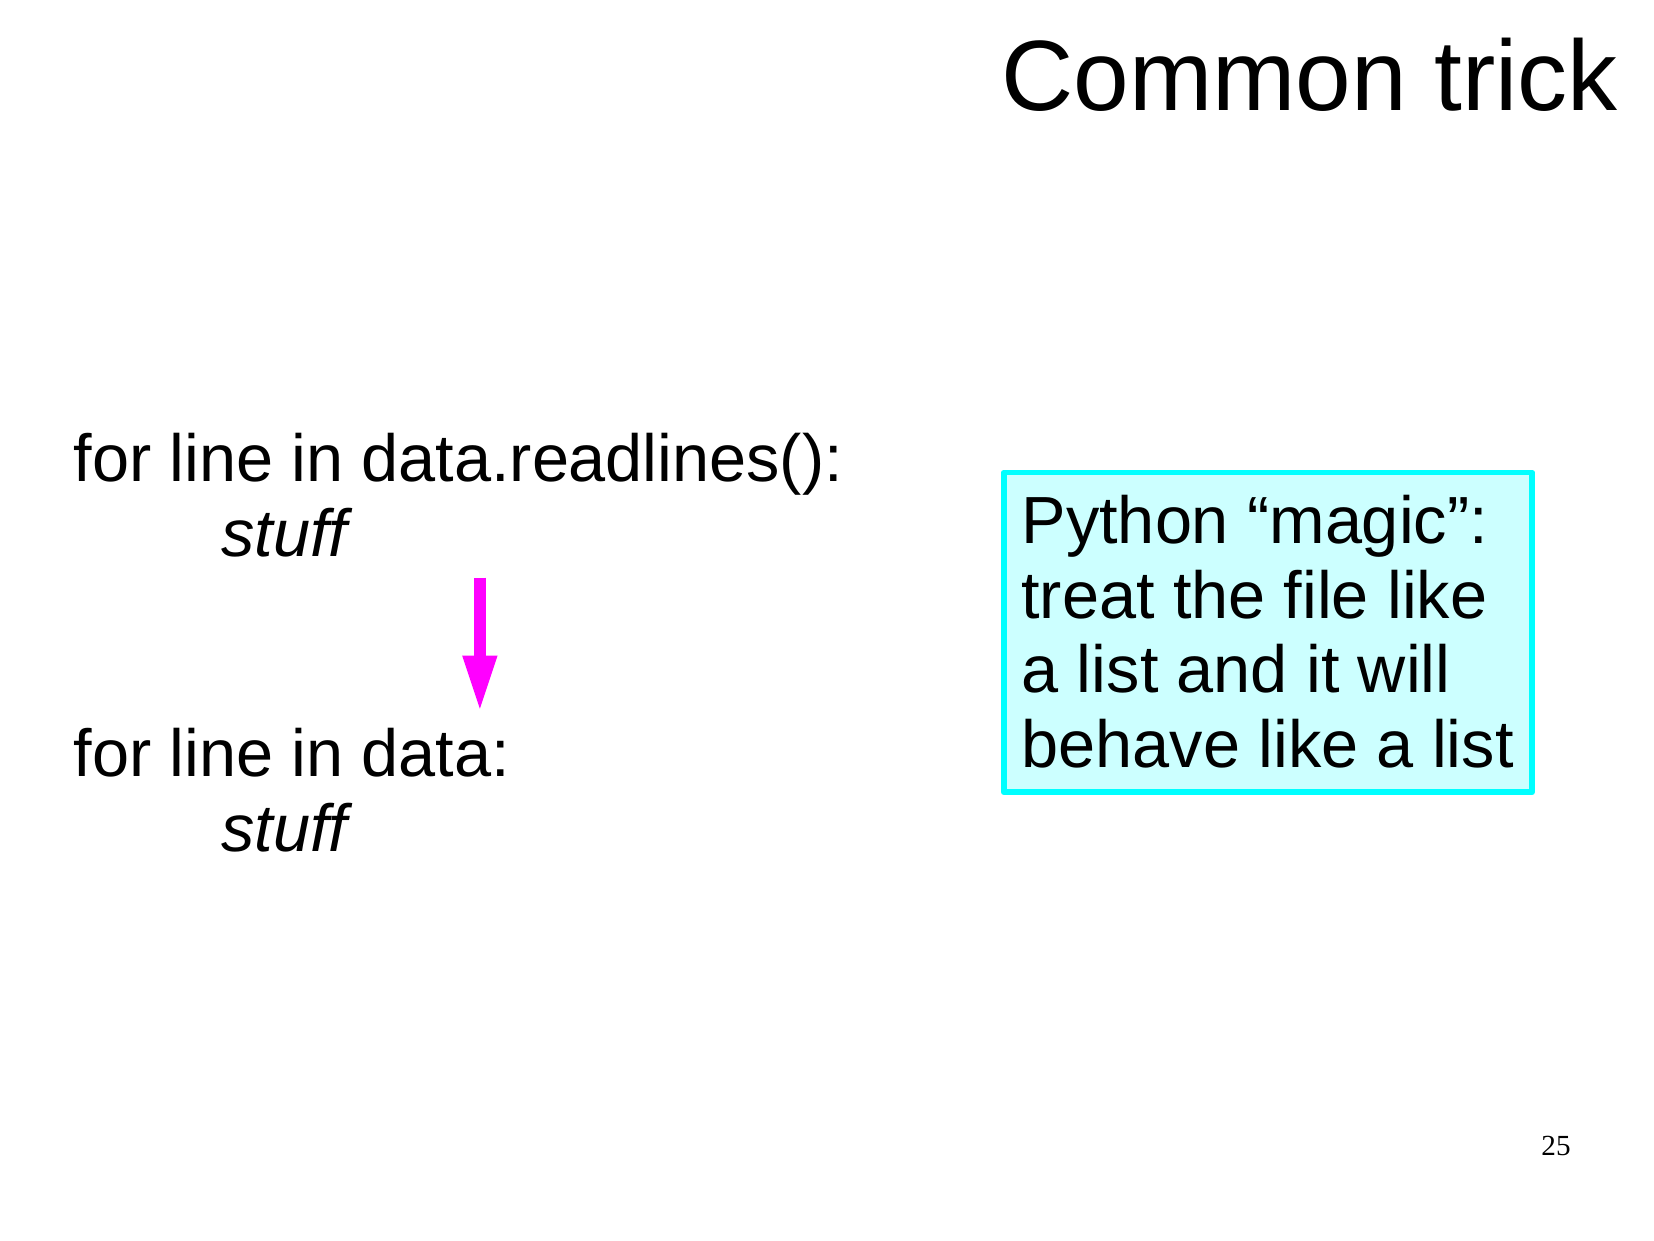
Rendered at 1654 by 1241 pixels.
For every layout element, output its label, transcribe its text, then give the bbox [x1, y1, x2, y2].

text_box Common trick [986, 12, 1633, 140]
text_box for line in data: stuff [59, 708, 901, 874]
text_box Python “magic”: treat the file like a list and it will behave like a list [1003, 472, 1533, 793]
text_box for line in data.readlines(): stuff [59, 413, 901, 578]
